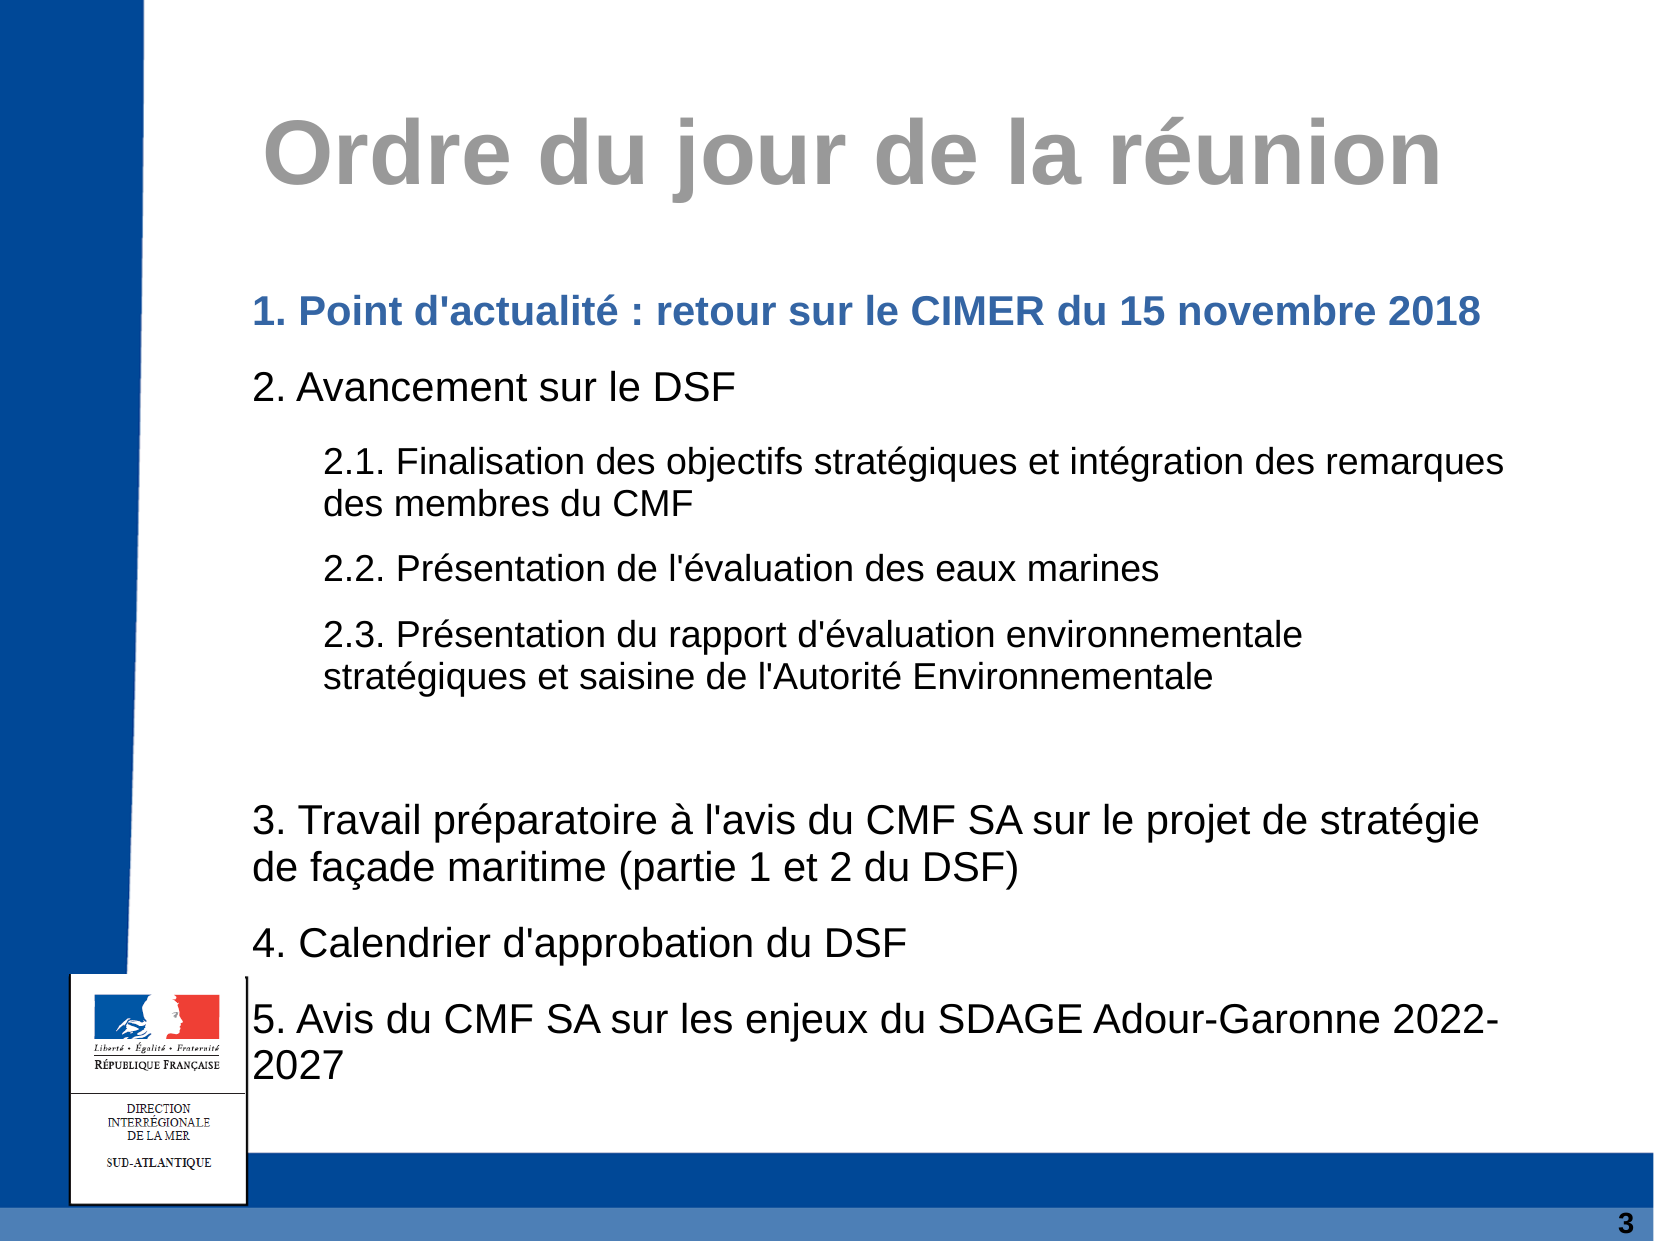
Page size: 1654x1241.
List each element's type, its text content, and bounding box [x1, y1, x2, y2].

picture [0, 0, 1654, 1241]
list 1. Point d'actualité : retour sur le CIMER du 15 novembre 2018 2. Avancement sur le DSF 2.1. Finalisation des objectifs stratégiques et intégration des remarques des membres du CMF 2.2. Présentation de l'évaluation des eaux marines 2.3. Présentation du rapport d'évaluation environnementale stratégiques et saisine de l'Autorité Environnementale 3. Travail préparatoire à l'avis du CMF SA sur le projet de stratégie de façade maritime (partie 1 et 2 du DSF) 4. Calendrier d'approbation du DSF 5. Avis du CMF SA sur les enjeux du SDAGE Adour-Garonne 2022-2027 [181, 288, 1511, 1198]
title Ordre du jour de la réunion [136, 56, 1571, 250]
